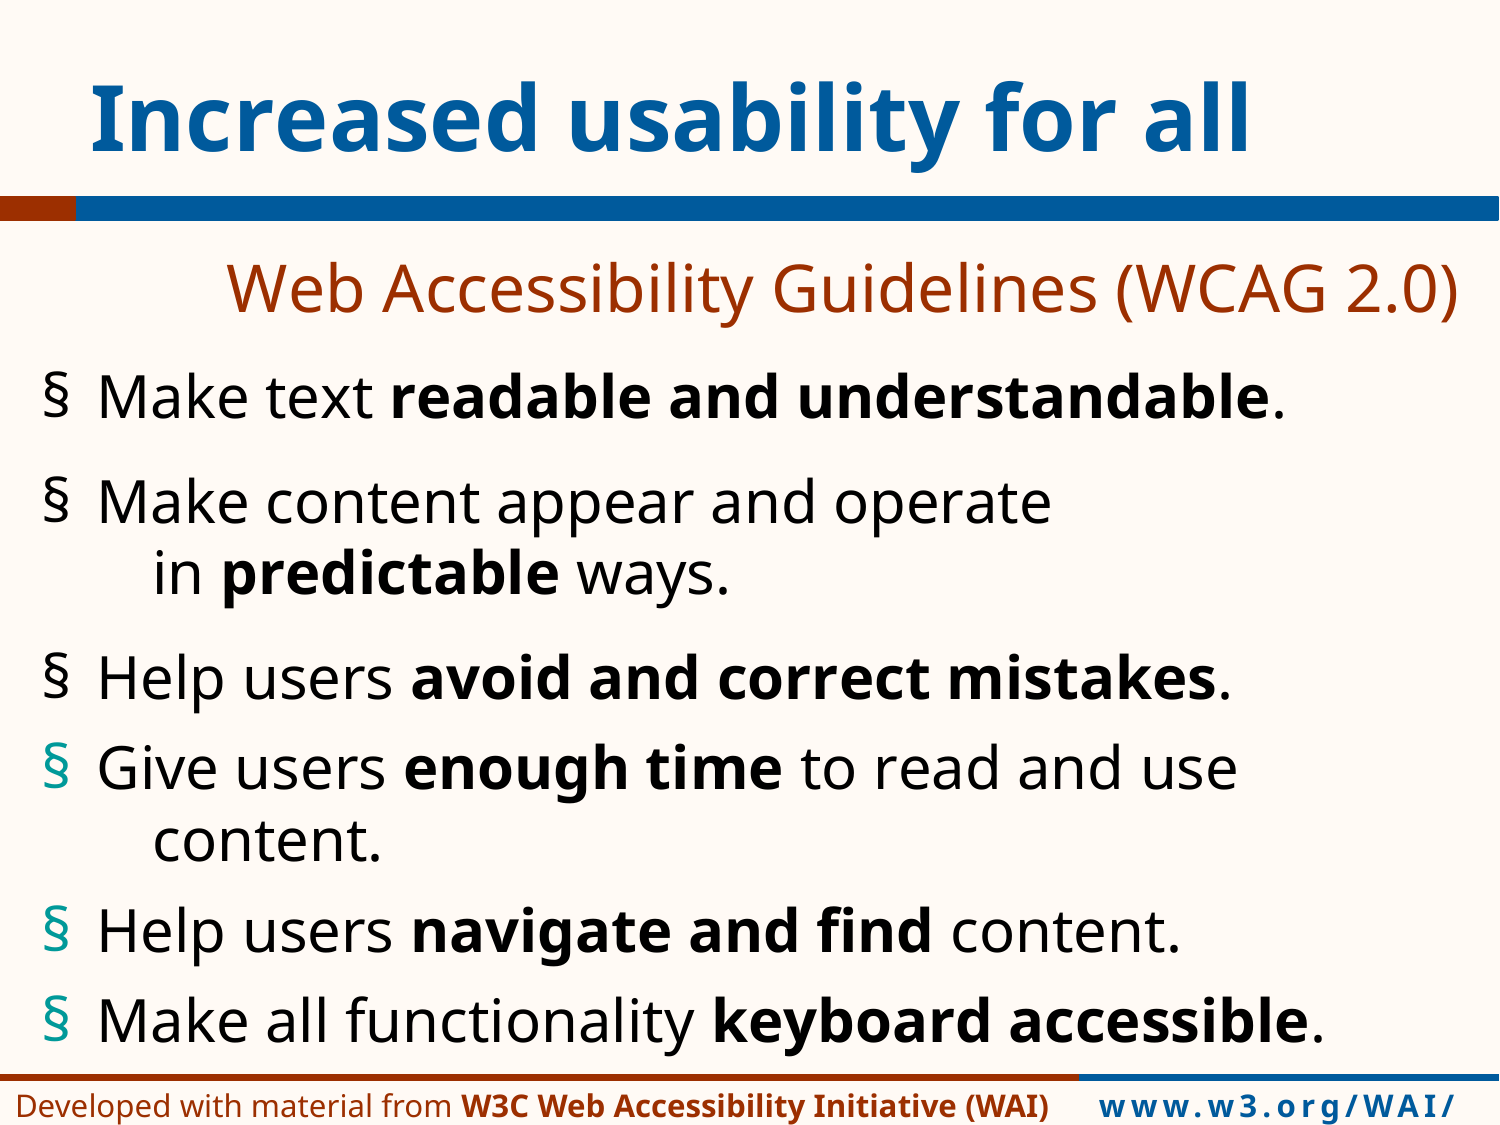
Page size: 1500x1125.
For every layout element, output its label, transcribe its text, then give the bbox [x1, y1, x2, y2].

title Increased usability for all [75, 45, 1500, 186]
list Web Accessibility Guidelines (WCAG 2.0) Make text readable and understandable. Make content appear and operate in predictable ways. Help users avoid and correct mistakes. Give users enough time to read and use content. Help users navigate and find content. Make all functionality keyboard accessible. [26, 239, 1500, 1063]
